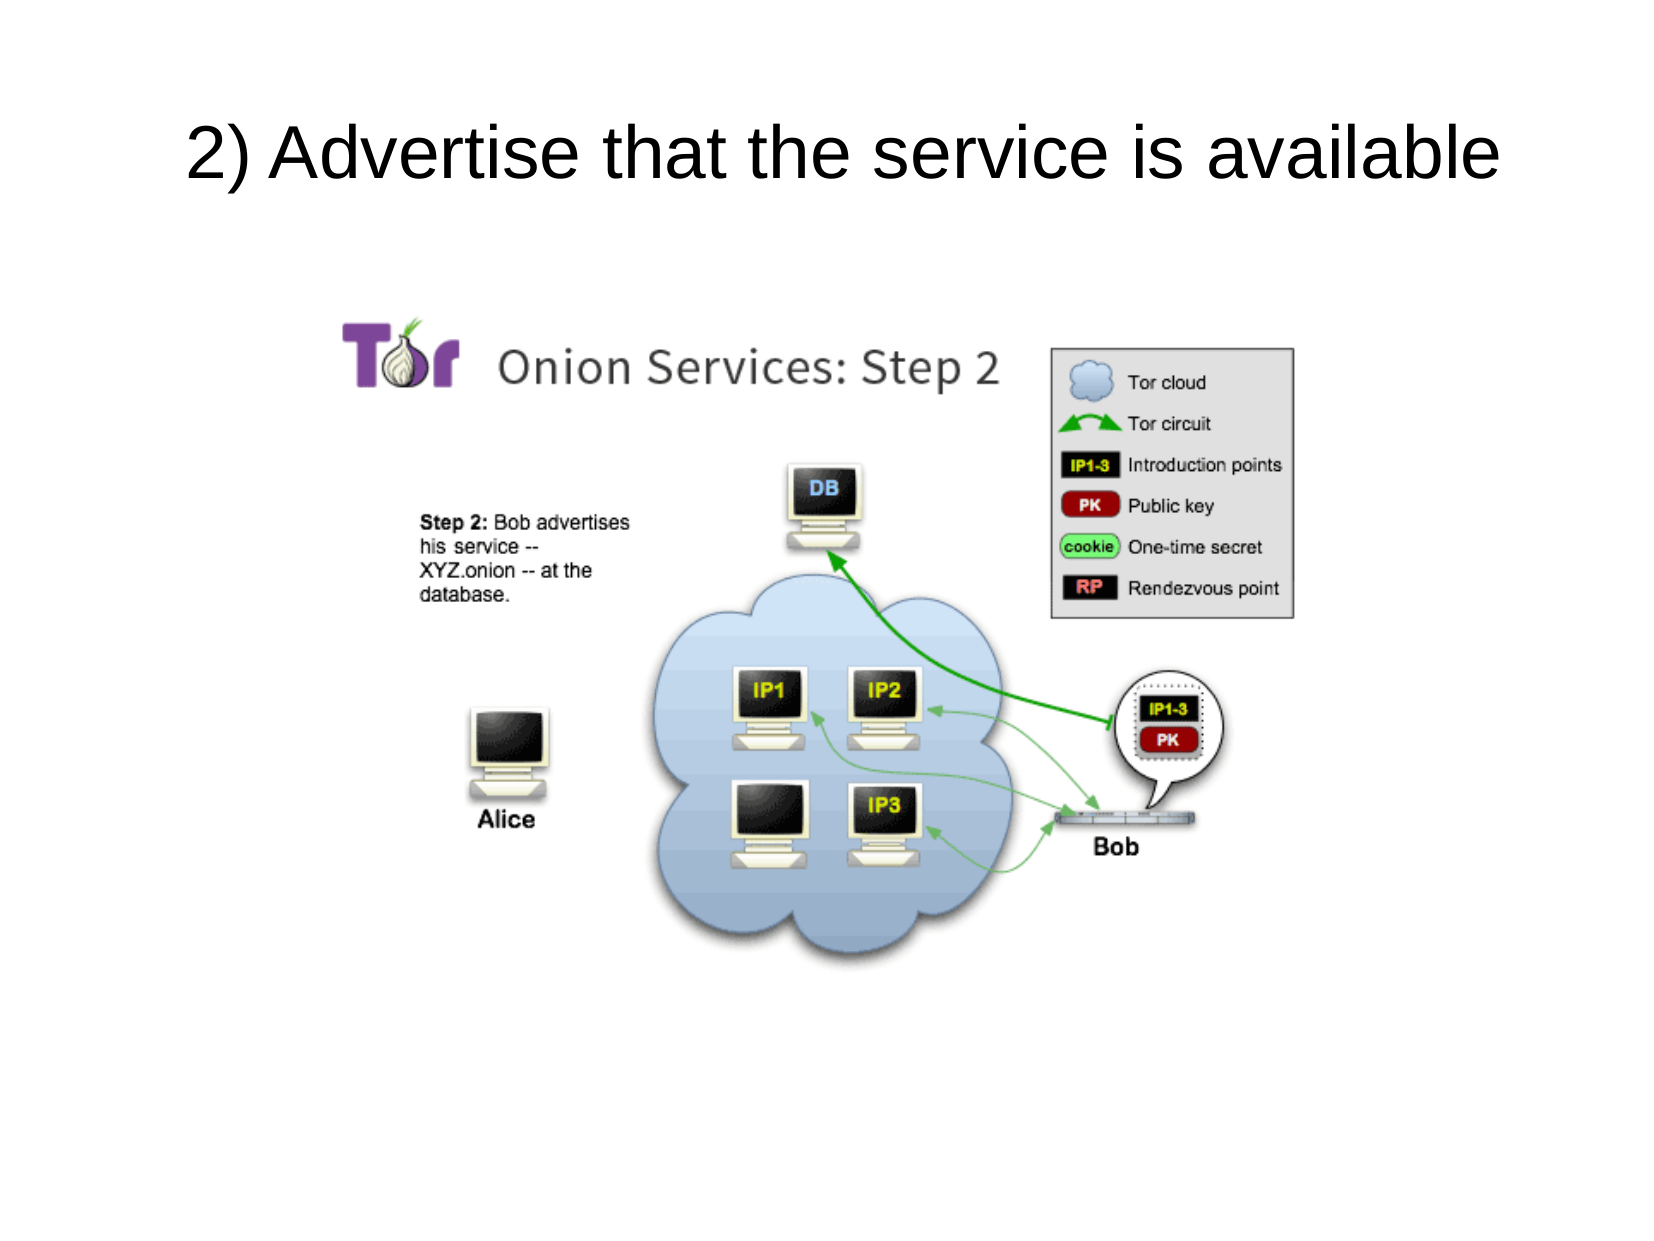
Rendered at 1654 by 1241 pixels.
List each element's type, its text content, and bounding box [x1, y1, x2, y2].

title 2) Advertise that the service is available [82, 49, 1571, 257]
picture [312, 290, 1341, 1010]
